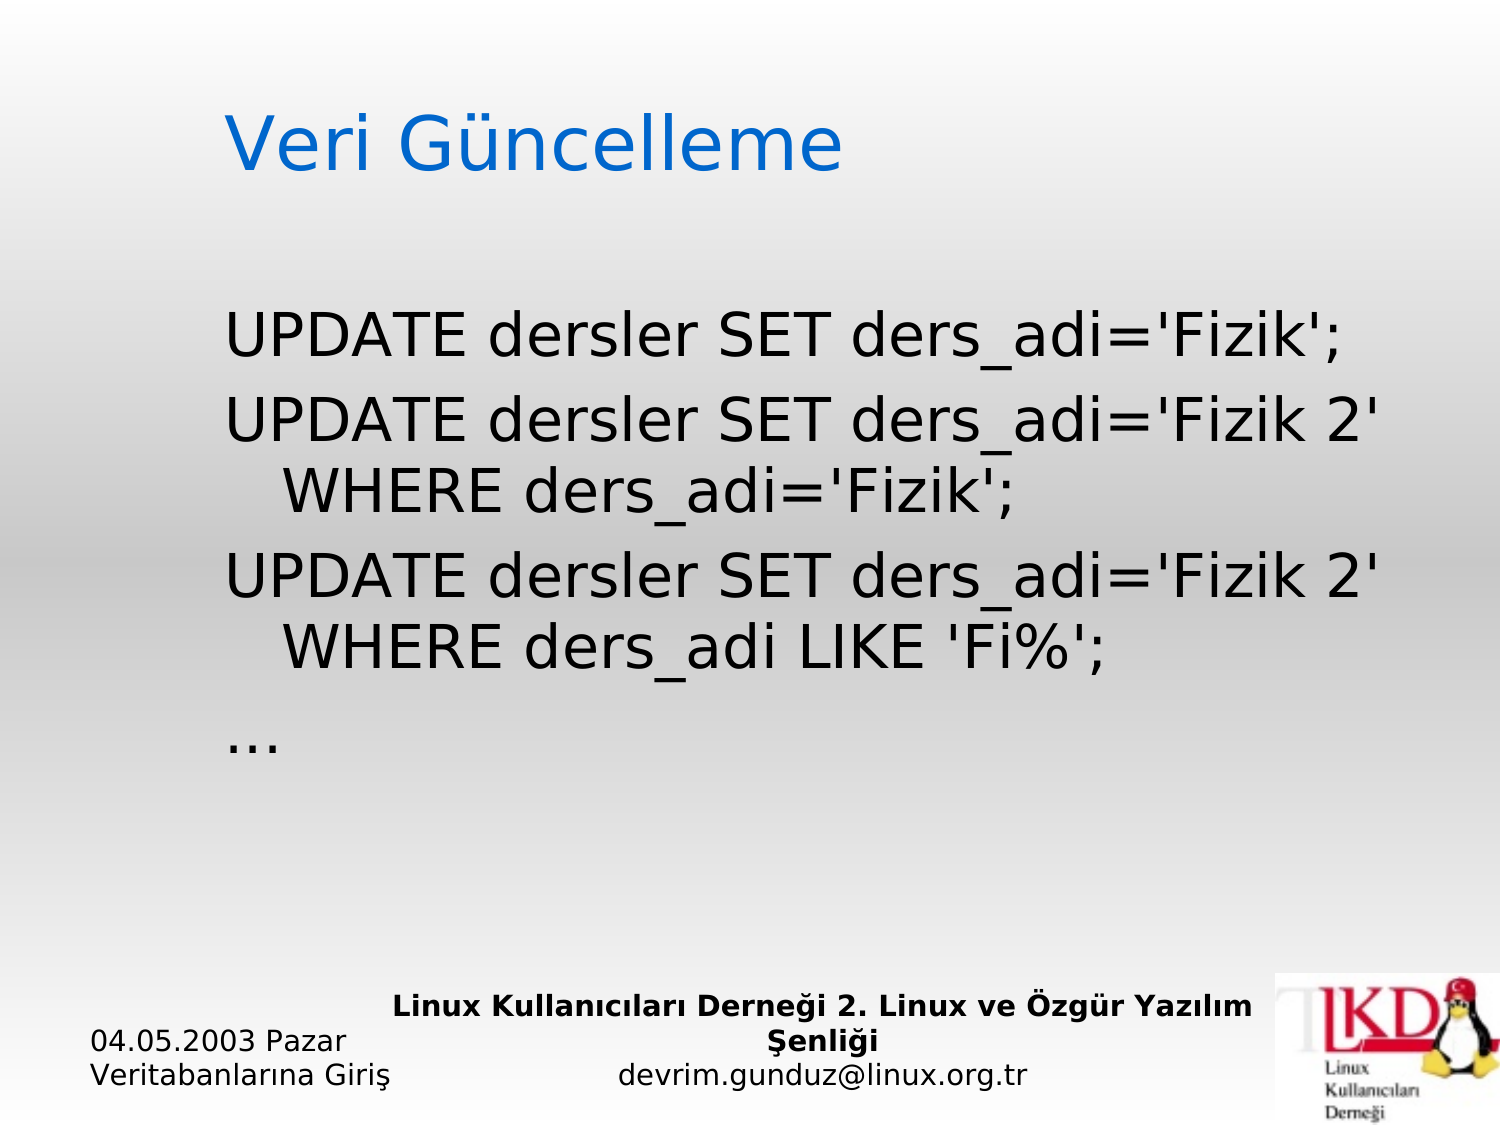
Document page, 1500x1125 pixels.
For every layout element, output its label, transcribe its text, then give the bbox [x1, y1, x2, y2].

picture [1275, 973, 1500, 1125]
title Veri Güncelleme [224, 49, 1425, 238]
list UPDATE dersler SET ders_adi='Fizik'; UPDATE dersler SET ders_adi='Fizik 2' WHERE ders_adi='Fizik'; UPDATE dersler SET ders_adi='Fizik 2' WHERE ders_adi LIKE 'Fi%'; ... [224, 299, 1425, 975]
